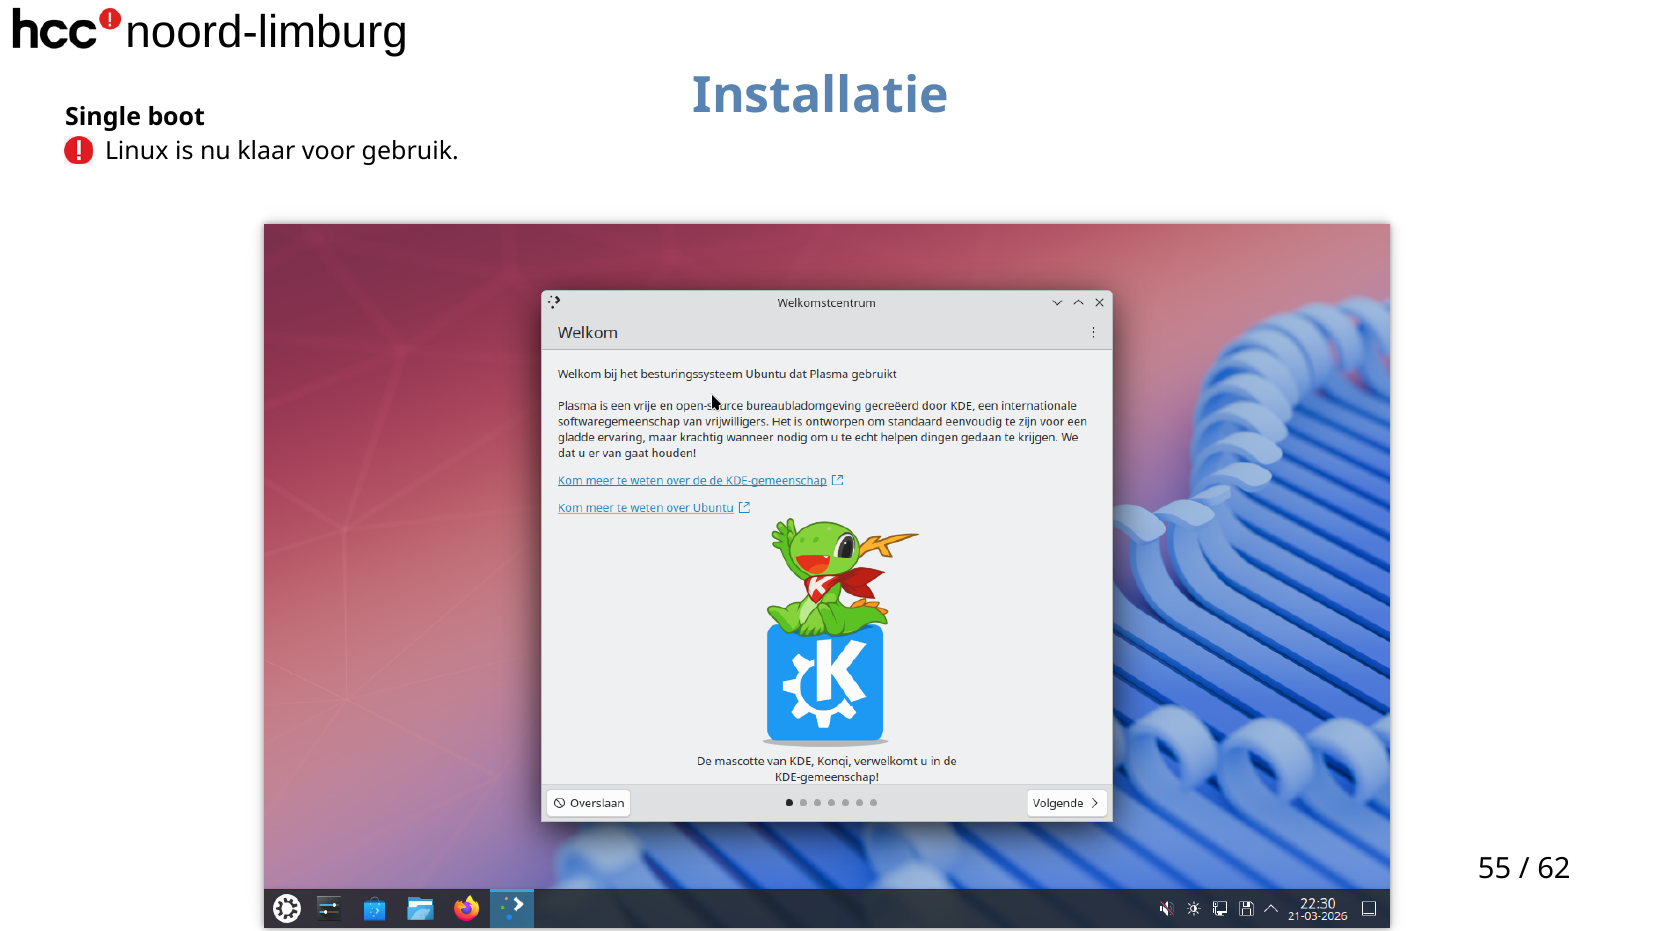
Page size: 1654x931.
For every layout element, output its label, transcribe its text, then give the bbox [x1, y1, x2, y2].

picture [11, 6, 122, 50]
title Installatie [118, 59, 1524, 128]
text_box Single boot Linux is nu klaar voor gebruik. [64, 97, 1654, 169]
picture [246, 206, 1407, 931]
